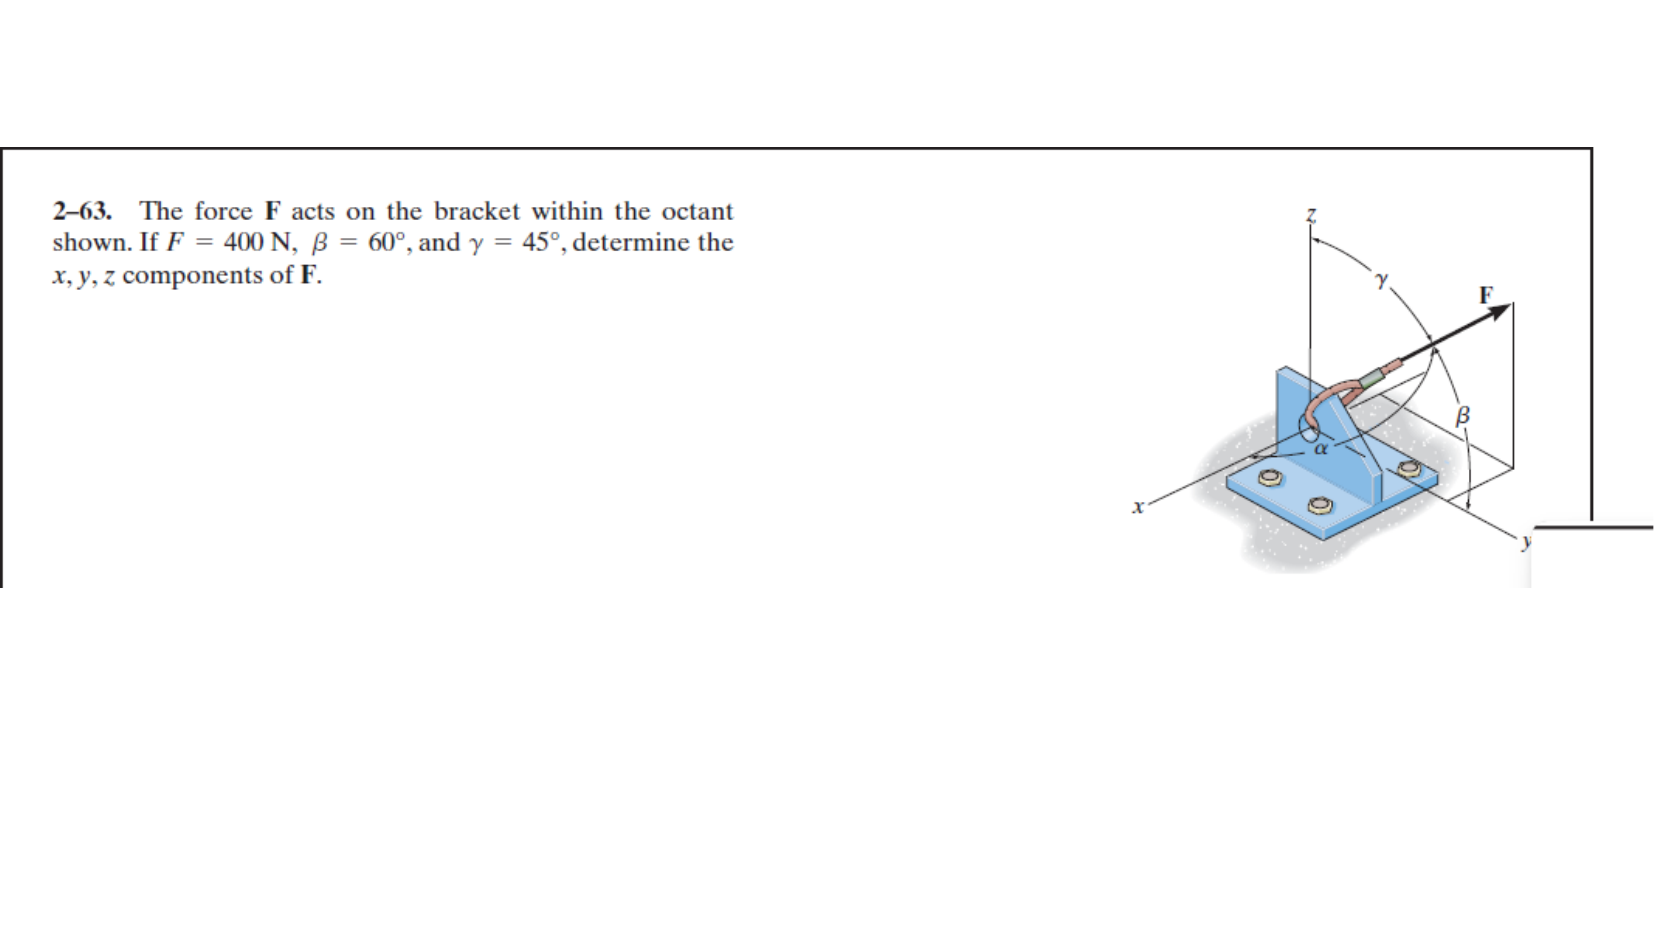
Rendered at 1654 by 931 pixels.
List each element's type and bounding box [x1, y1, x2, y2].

picture [0, 147, 1654, 588]
